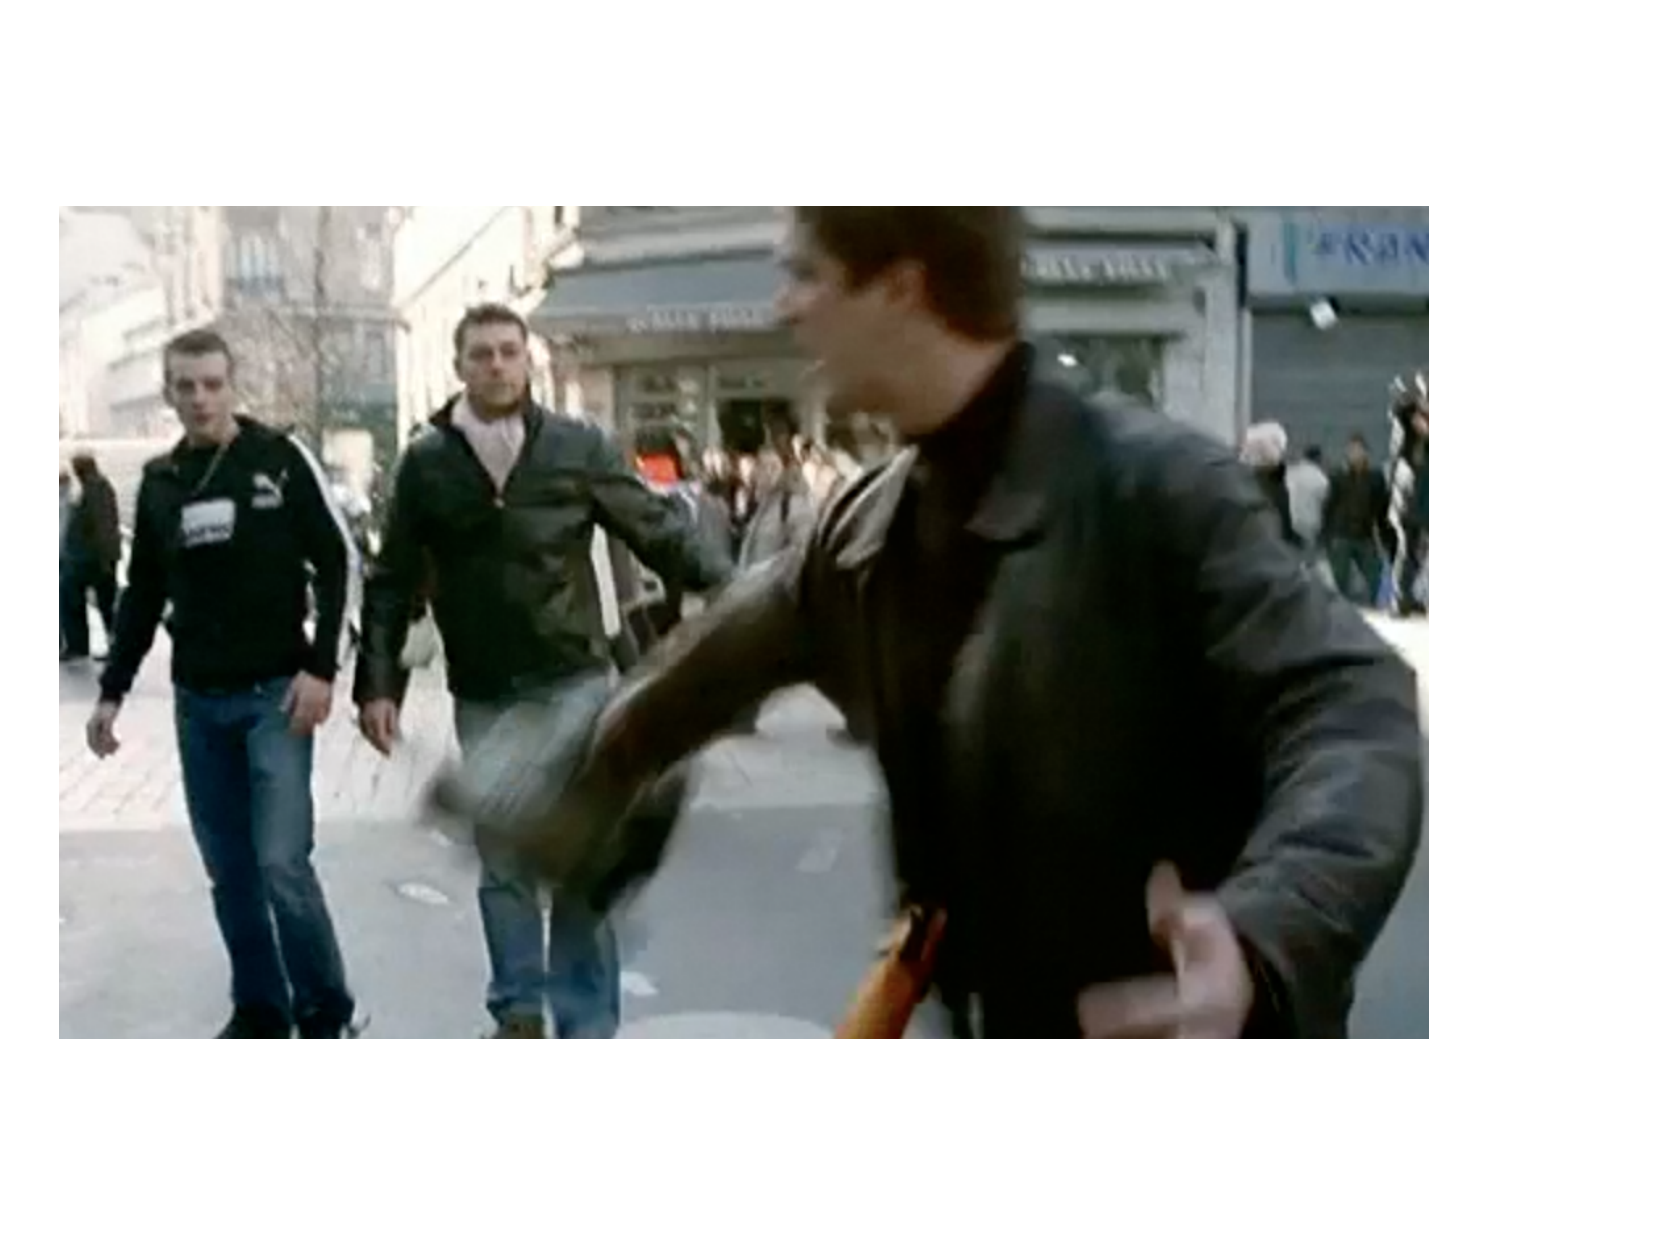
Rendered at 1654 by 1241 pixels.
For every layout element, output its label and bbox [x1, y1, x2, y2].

picture [59, 206, 1429, 1039]
